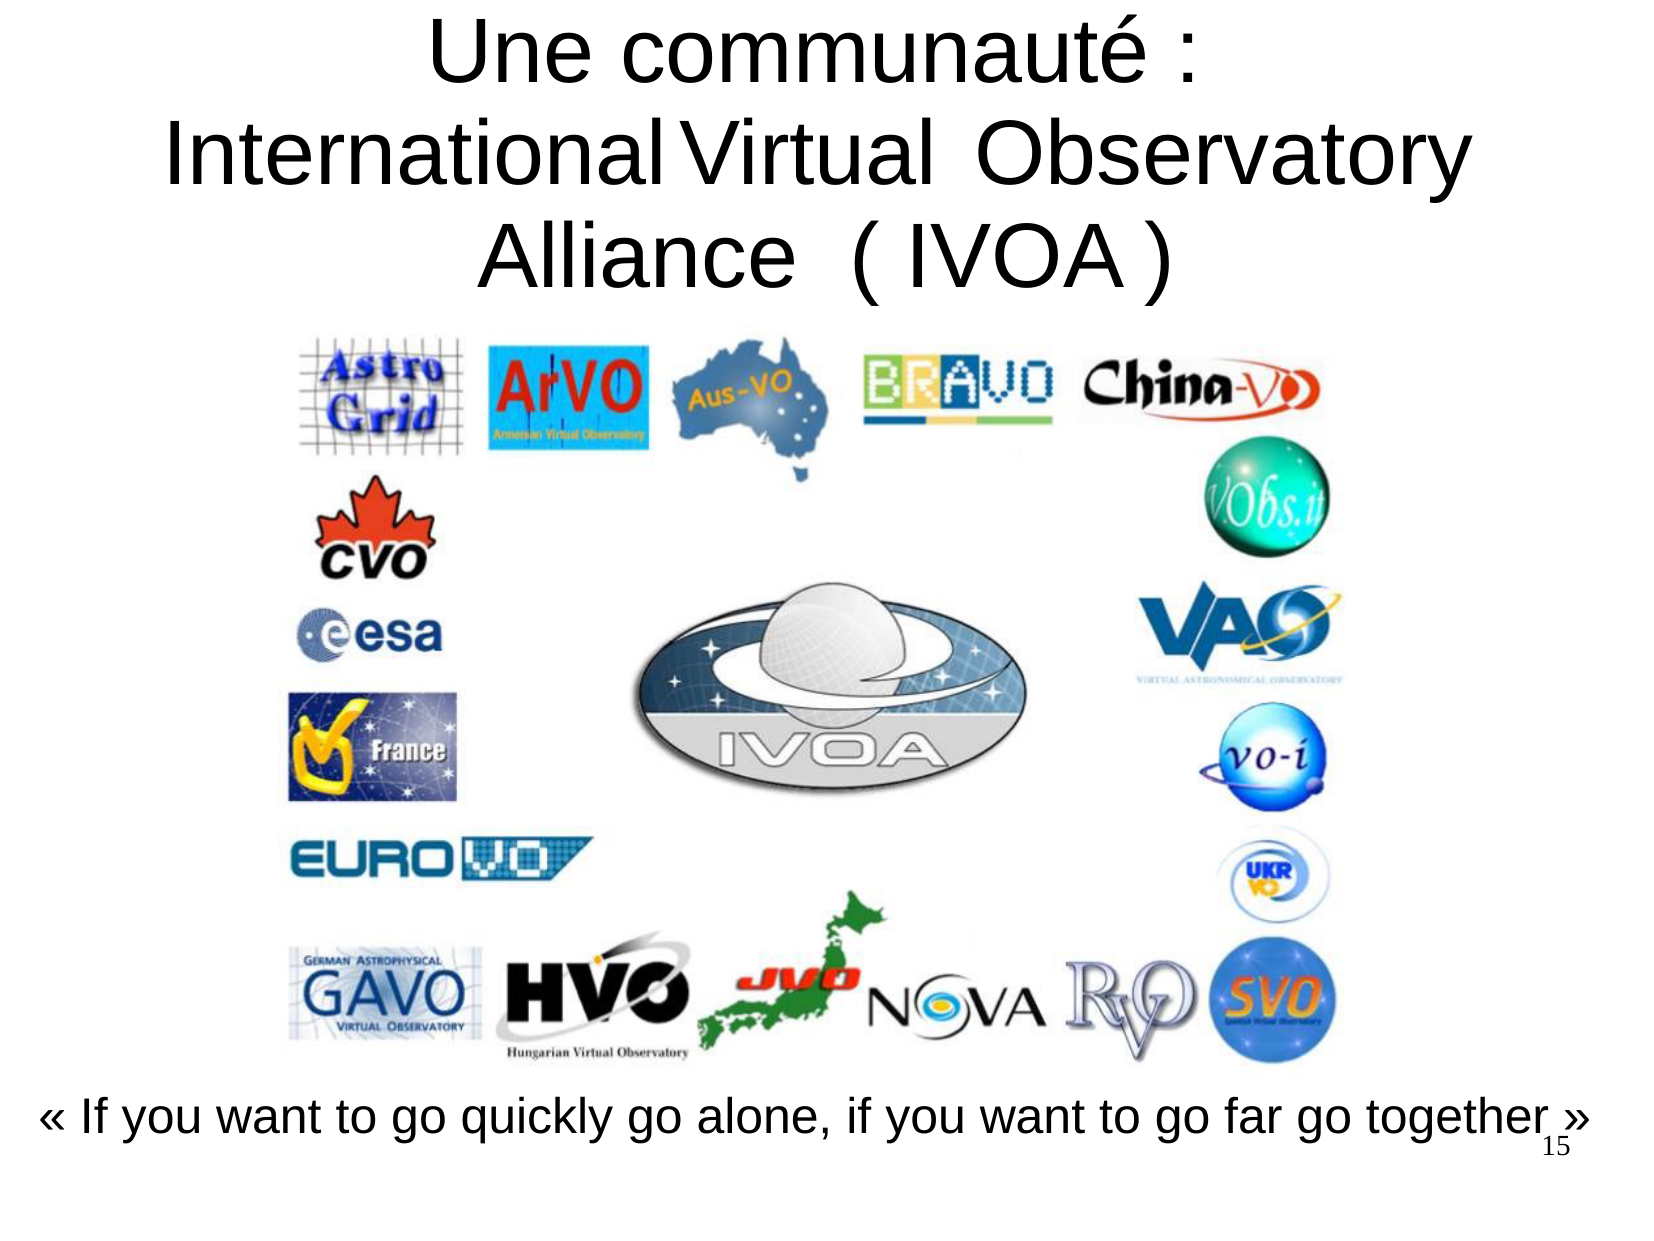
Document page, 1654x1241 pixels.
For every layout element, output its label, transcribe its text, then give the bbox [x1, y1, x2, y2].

text_box « If you want to go quickly go alone, if you want to go far go together » [23, 1080, 1609, 1194]
title Une communauté : International Virtual Observatory Alliance ( IVOA ) [82, 0, 1571, 307]
picture [278, 324, 1347, 1077]
